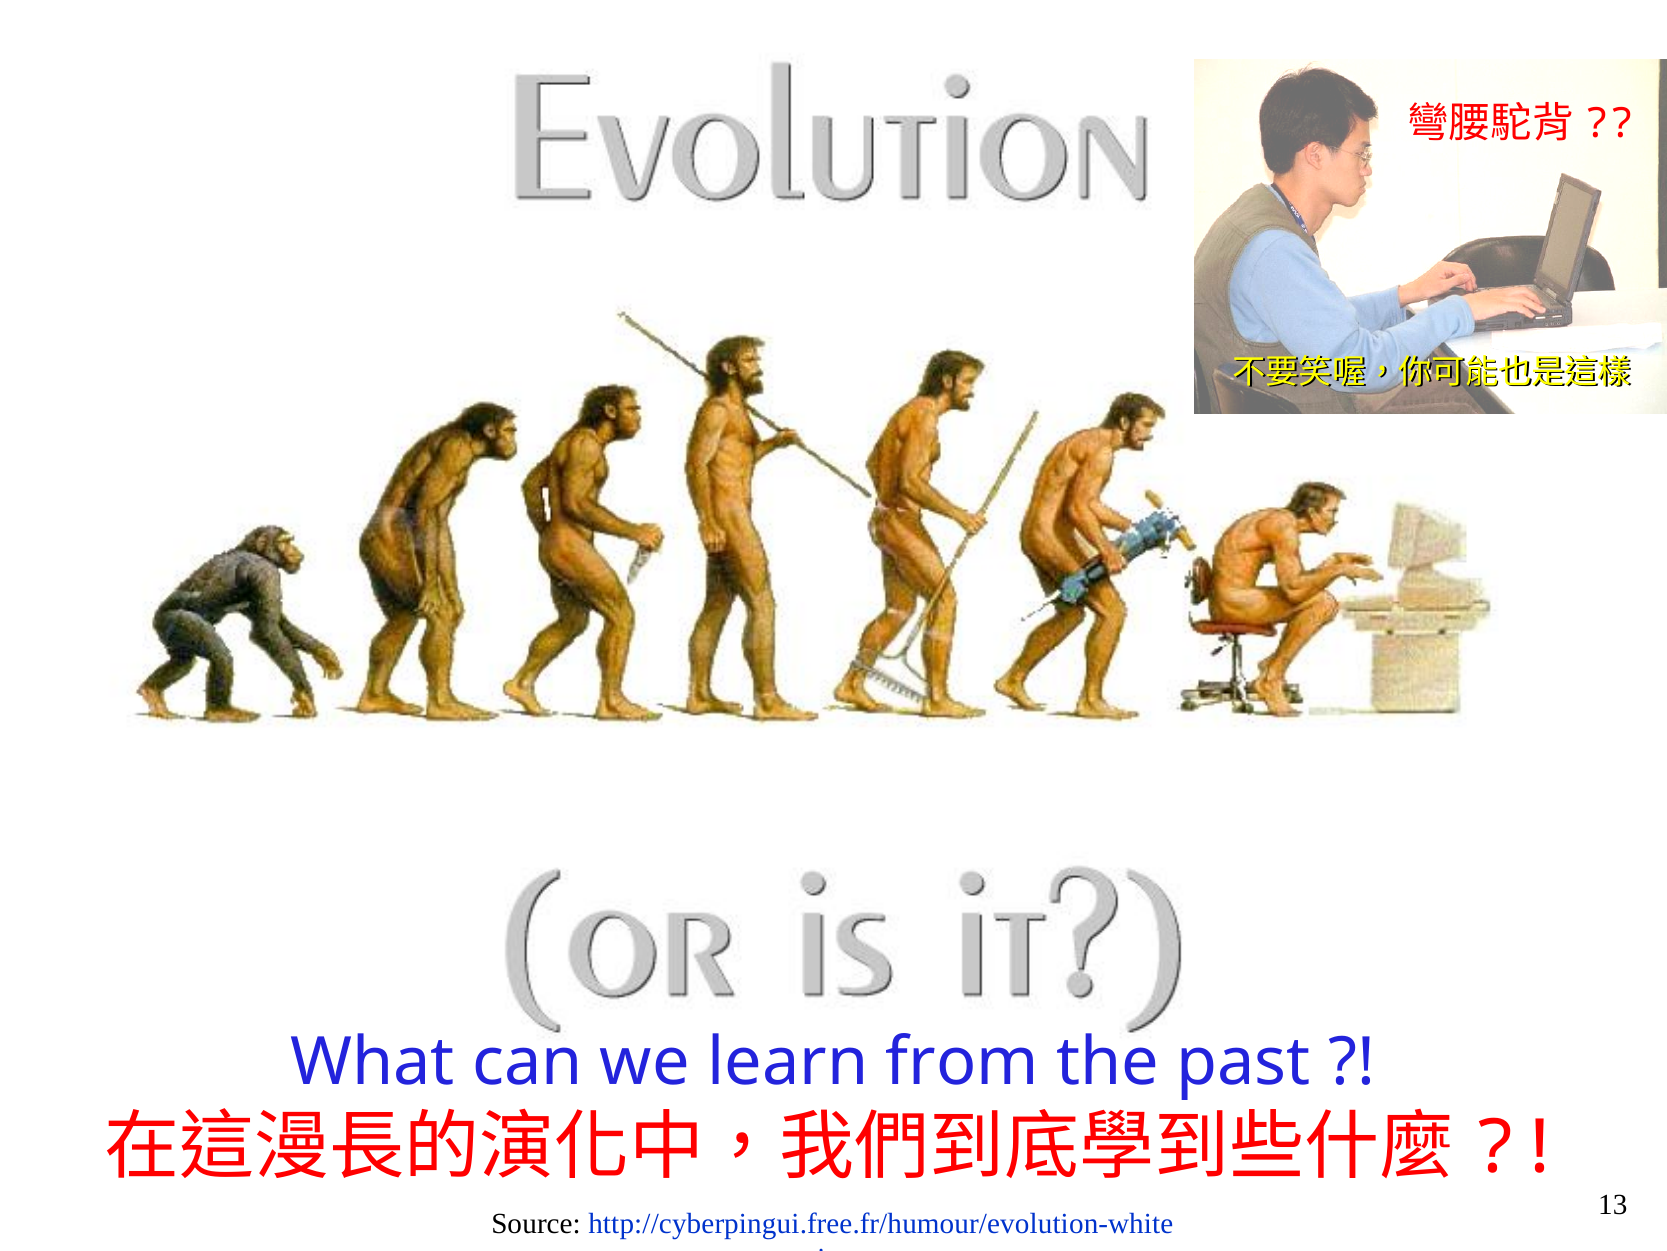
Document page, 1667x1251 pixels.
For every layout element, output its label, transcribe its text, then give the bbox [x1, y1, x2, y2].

text_box What can we learn from the past ?! 在這漫長的演化中，我們到底學到些什麼?! [0, 1010, 1667, 1196]
text_box 彎腰駝背?? [1387, 88, 1654, 154]
text_box Source: http://cyberpingui.free.fr/humour/evolution-white.jpg [454, 1196, 1211, 1247]
picture [17, 2, 1667, 1010]
text_box 不要笑喔，你可能也是這樣 [1204, 342, 1660, 398]
